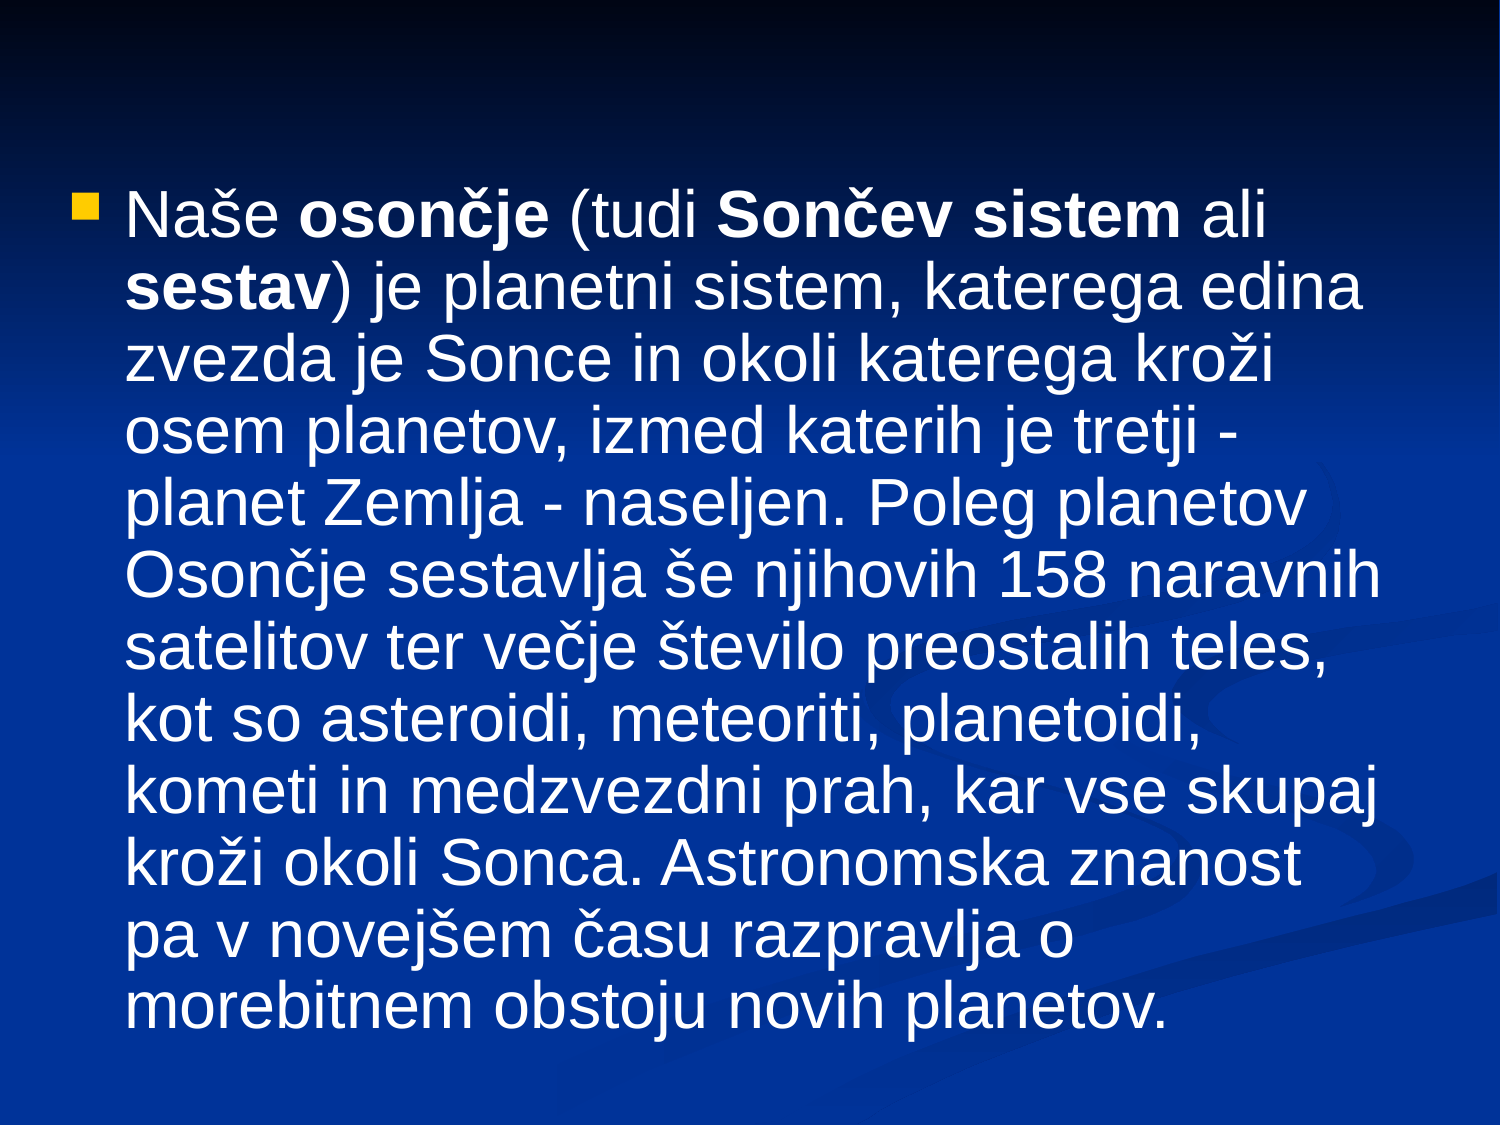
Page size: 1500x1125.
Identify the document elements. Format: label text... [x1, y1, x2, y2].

list Naše osončje (tudi Sončev sistem ali sestav) je planetni sistem, katerega edina zvezda je Sonce in okoli katerega kroži osem planetov, izmed katerih je tretji - planet Zemlja - naseljen. Poleg planetov Osončje sestavlja še njihovih 158 naravnih satelitov ter večje število preostalih teles, kot so asteroidi, meteoriti, planetoidi, kometi in medzvezdni prah, kar vse skupaj kroži okoli Sonca. Astronomska znanost pa v novejšem času razpravlja o morebitnem obstoju novih planetov. [53, 172, 1404, 916]
